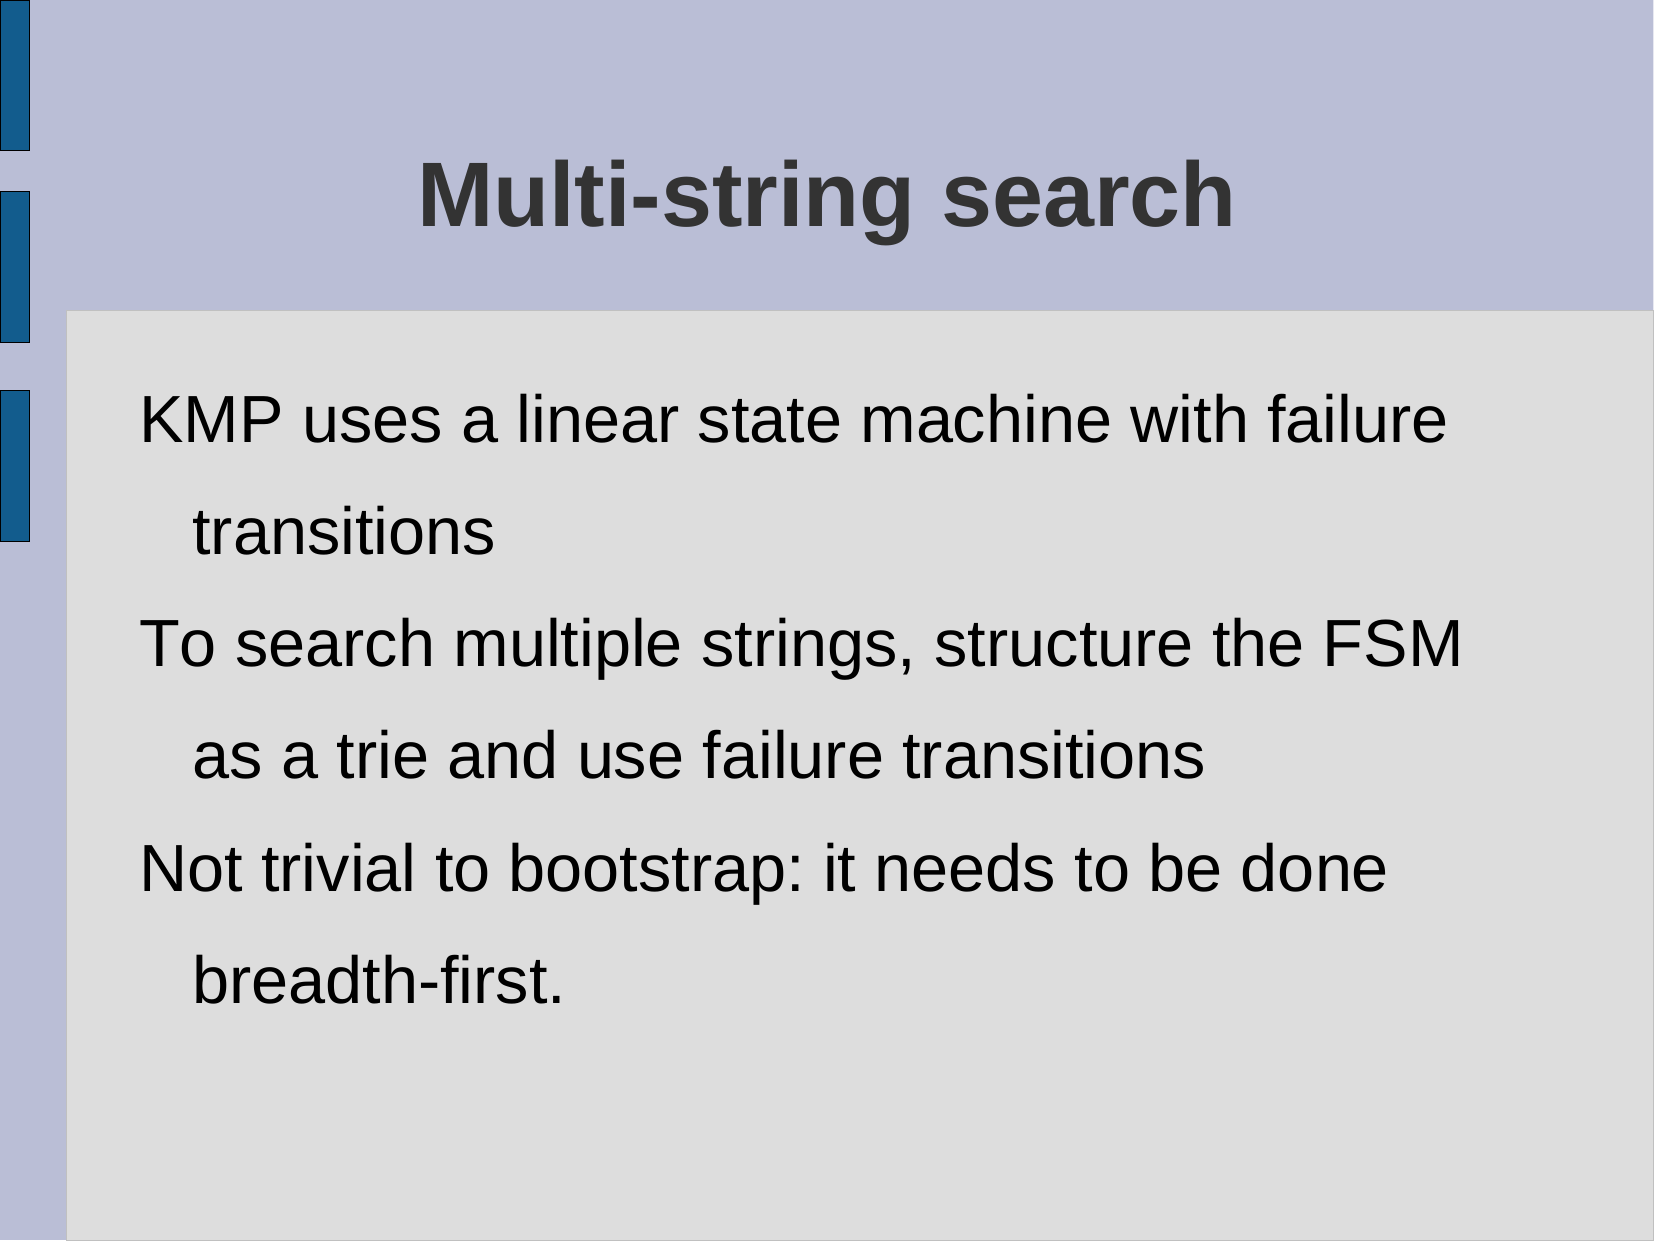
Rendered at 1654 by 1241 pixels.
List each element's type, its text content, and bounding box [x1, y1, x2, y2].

list KMP uses a linear state machine with failure transitions To search multiple strings, structure the FSM as a trie and use failure transitions Not trivial to bootstrap: it needs to be done breadth-first. [121, 344, 1534, 1127]
title Multi-string search [121, 91, 1534, 299]
